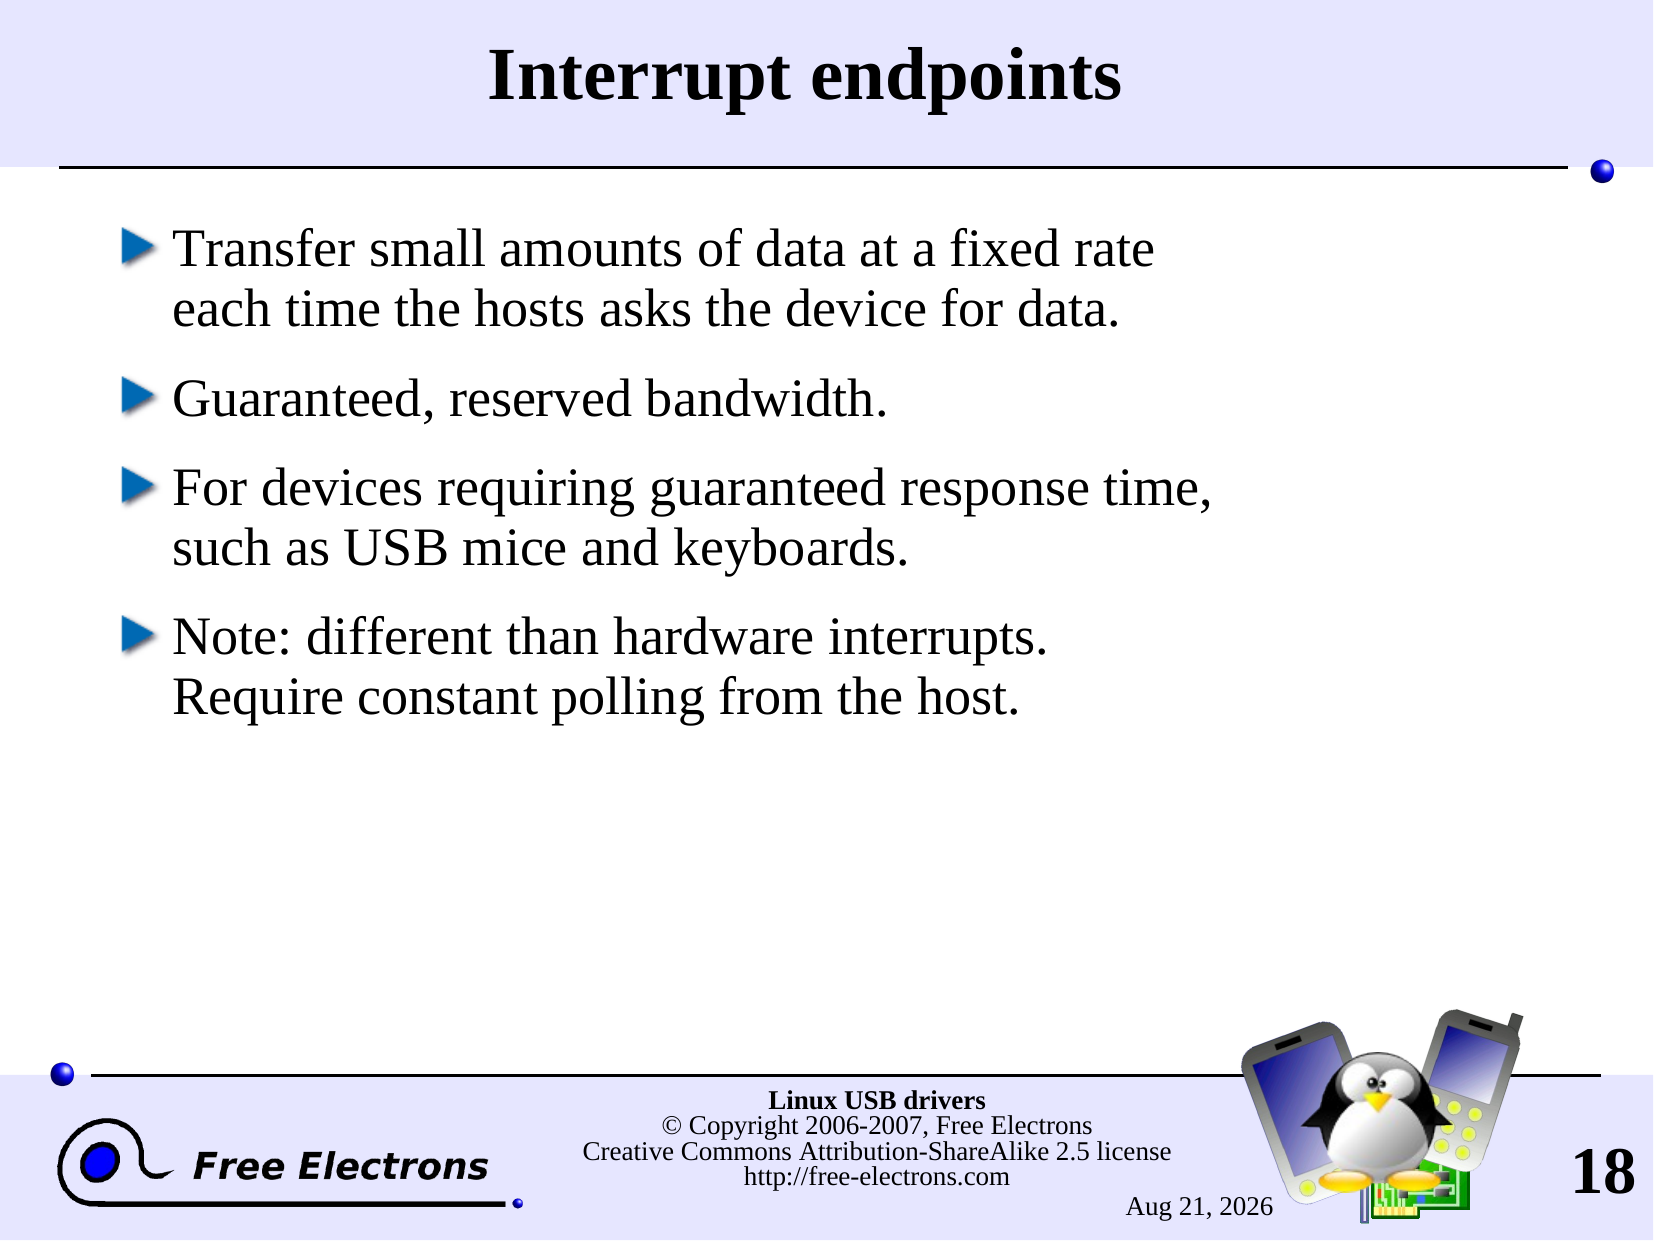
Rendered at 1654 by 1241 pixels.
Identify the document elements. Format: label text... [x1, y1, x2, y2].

picture [1232, 1006, 1538, 1241]
picture [50, 1107, 527, 1216]
list Transfer small amounts of data at a fixed rate each time the hosts asks the device for data. Guaranteed, reserved bandwidth. For devices requiring guaranteed response time, such as USB mice and keyboards. Note: different than hardware interrupts. Require constant polling from the host. [101, 218, 1514, 1068]
title Interrupt endpoints [60, 25, 1551, 124]
